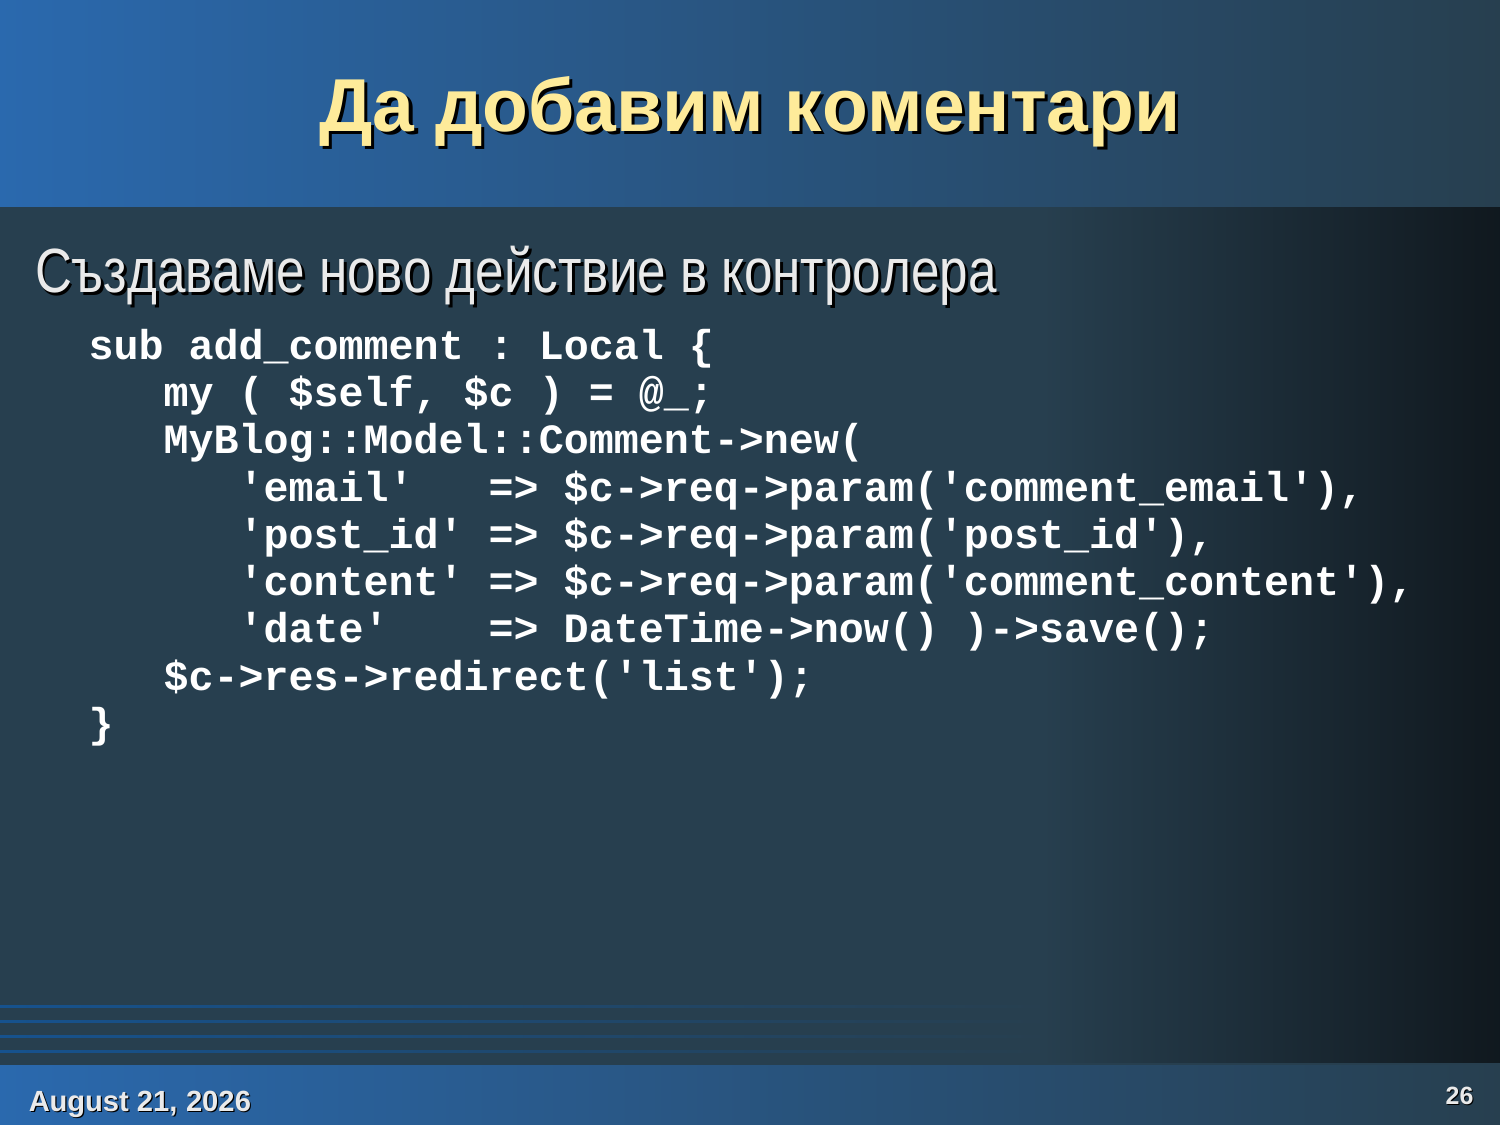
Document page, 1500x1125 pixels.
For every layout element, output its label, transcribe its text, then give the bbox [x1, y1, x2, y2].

text_box sub add_comment : Local { my ( $self, $c ) = @_; MyBlog::Model::Comment->new( 'email' => $c->req->param('comment_email'), 'post_id' => $c->req->param('post_id'), 'content' => $c->req->param('comment_content'), 'date' => DateTime->now() )->save(); $c->res->redirect('list'); } [88, 324, 1418, 900]
list Създаваме ново действие в контролера [31, 232, 1469, 1065]
title Да добавим коментари [13, 8, 1487, 197]
